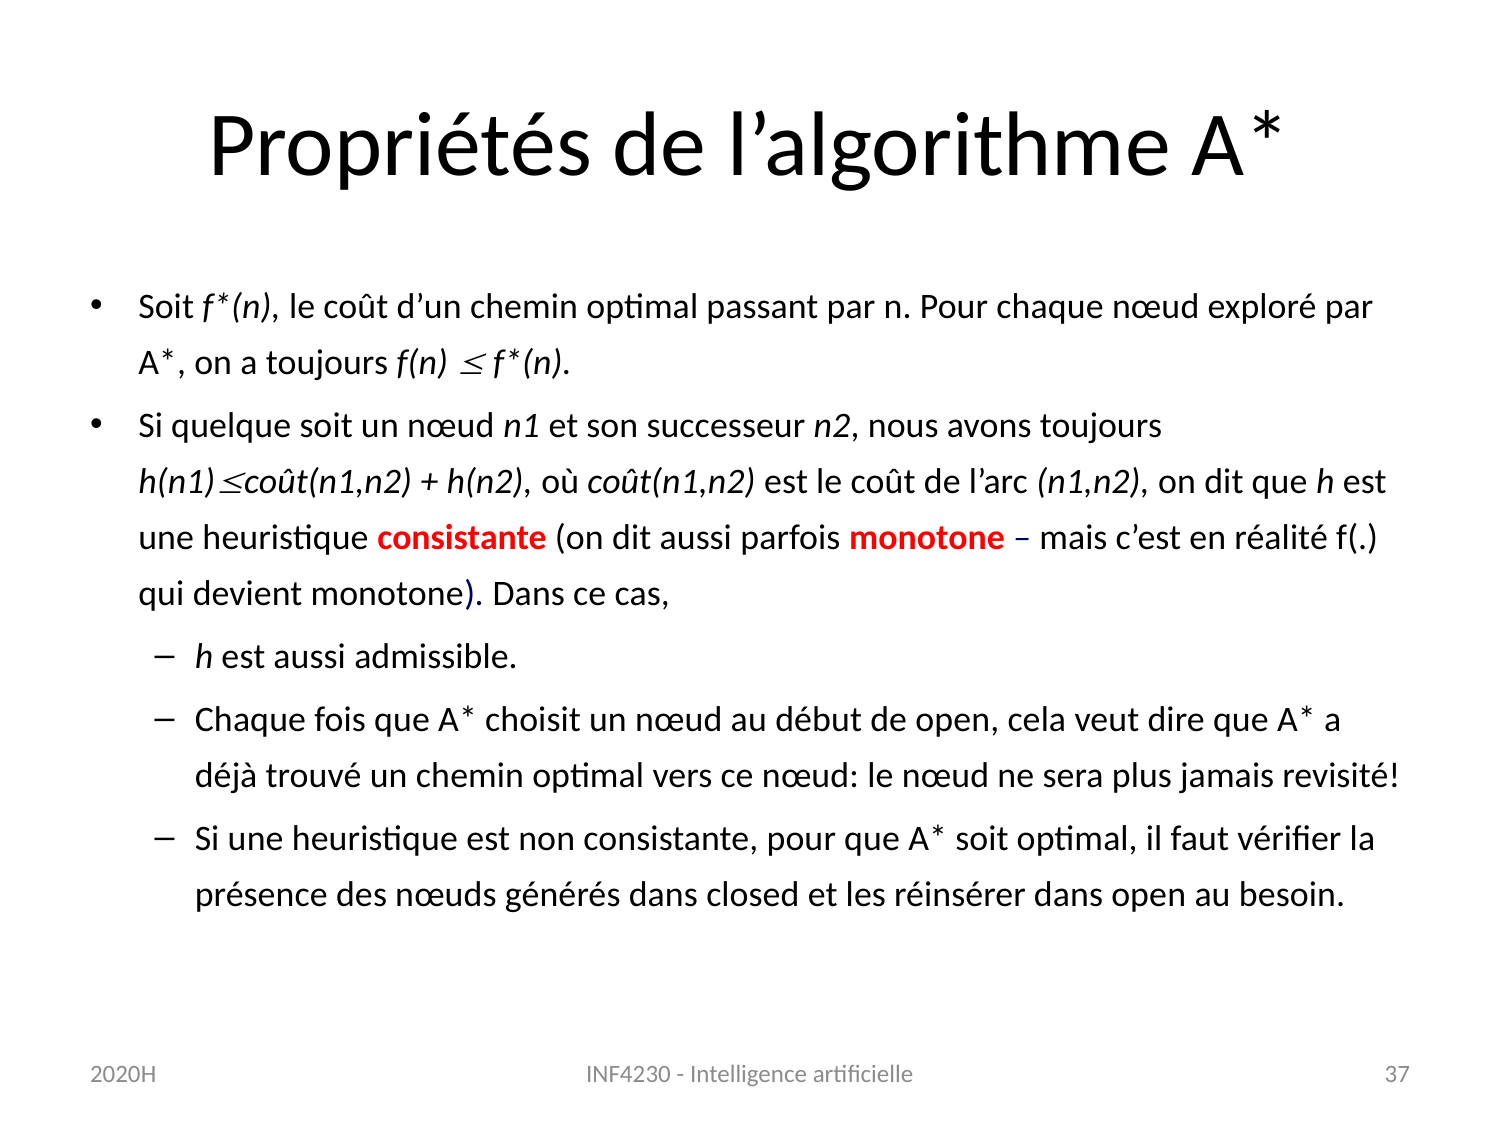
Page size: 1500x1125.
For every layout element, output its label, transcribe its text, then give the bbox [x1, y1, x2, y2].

slide_number <numéro> [1074, 1042, 1425, 1103]
list Soit f*(n), le coût d’un chemin optimal passant par n. Pour chaque nœud exploré par A*, on a toujours f(n)  f*(n). Si quelque soit un nœud n1 et son successeur n2, nous avons toujours h(n1)coût(n1,n2) + h(n2), où coût(n1,n2) est le coût de l’arc (n1,n2), on dit que h est une heuristique consistante (on dit aussi parfois monotone – mais c’est en réalité f(.) qui devient monotone). Dans ce cas, h est aussi admissible. Chaque fois que A* choisit un nœud au début de open, cela veut dire que A* a déjà trouvé un chemin optimal vers ce nœud: le nœud ne sera plus jamais revisité! Si une heuristique est non consistante, pour que A* soit optimal, il faut vérifier la présence des nœuds générés dans closed et les réinsérer dans open au besoin. [75, 262, 1425, 1005]
title Propriétés de l’algorithme A* [75, 45, 1425, 233]
footer INF4230 - Intelligence artificielle [512, 1042, 988, 1103]
slide_number 2020H [75, 1042, 425, 1103]
